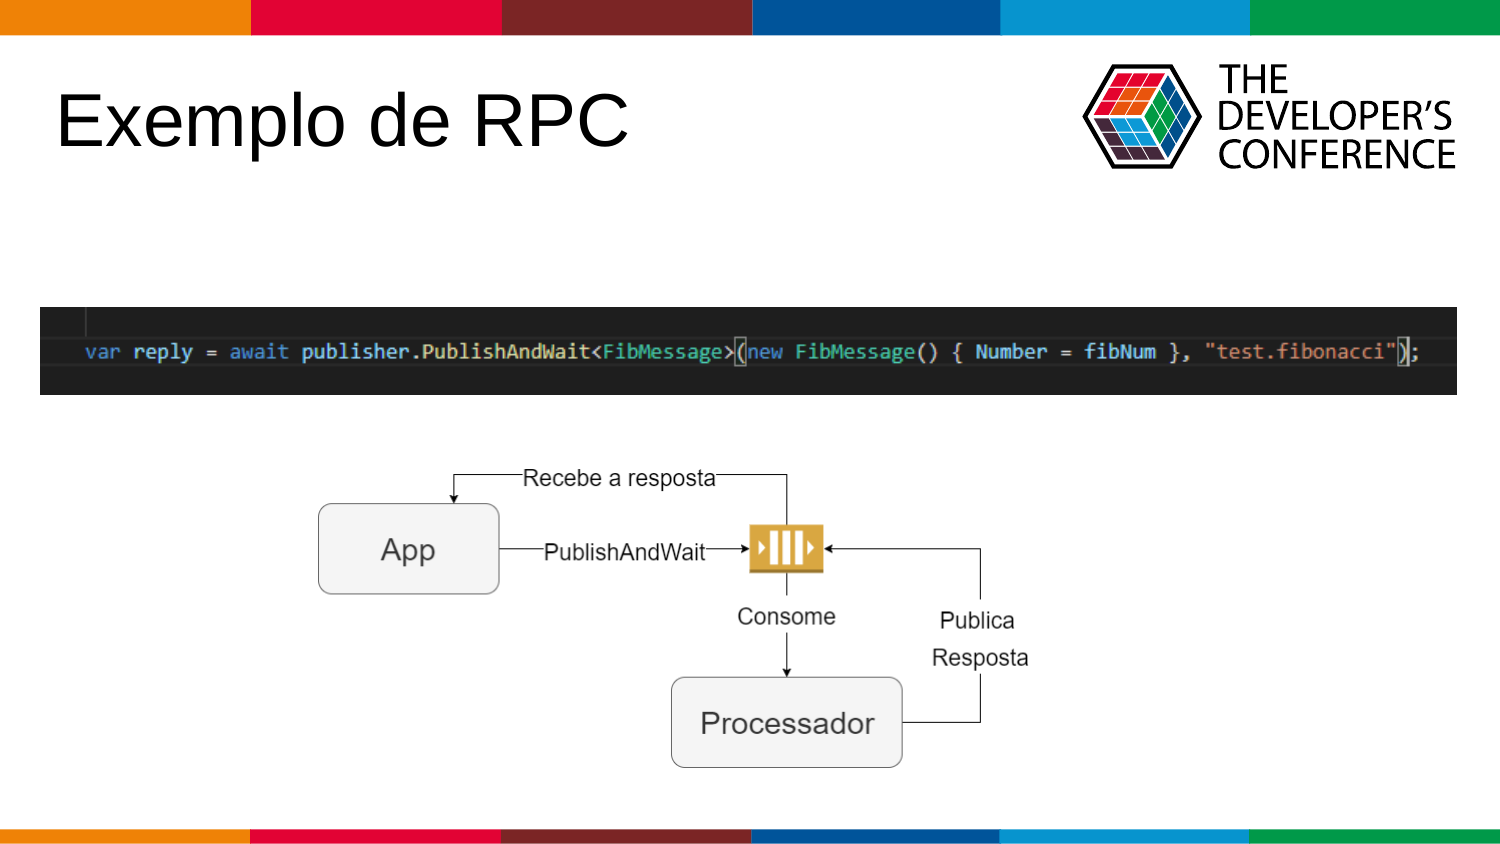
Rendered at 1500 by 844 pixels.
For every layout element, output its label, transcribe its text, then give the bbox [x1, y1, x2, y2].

picture [318, 457, 1030, 768]
title Exemplo de RPC [41, 59, 975, 174]
picture [40, 307, 1457, 395]
